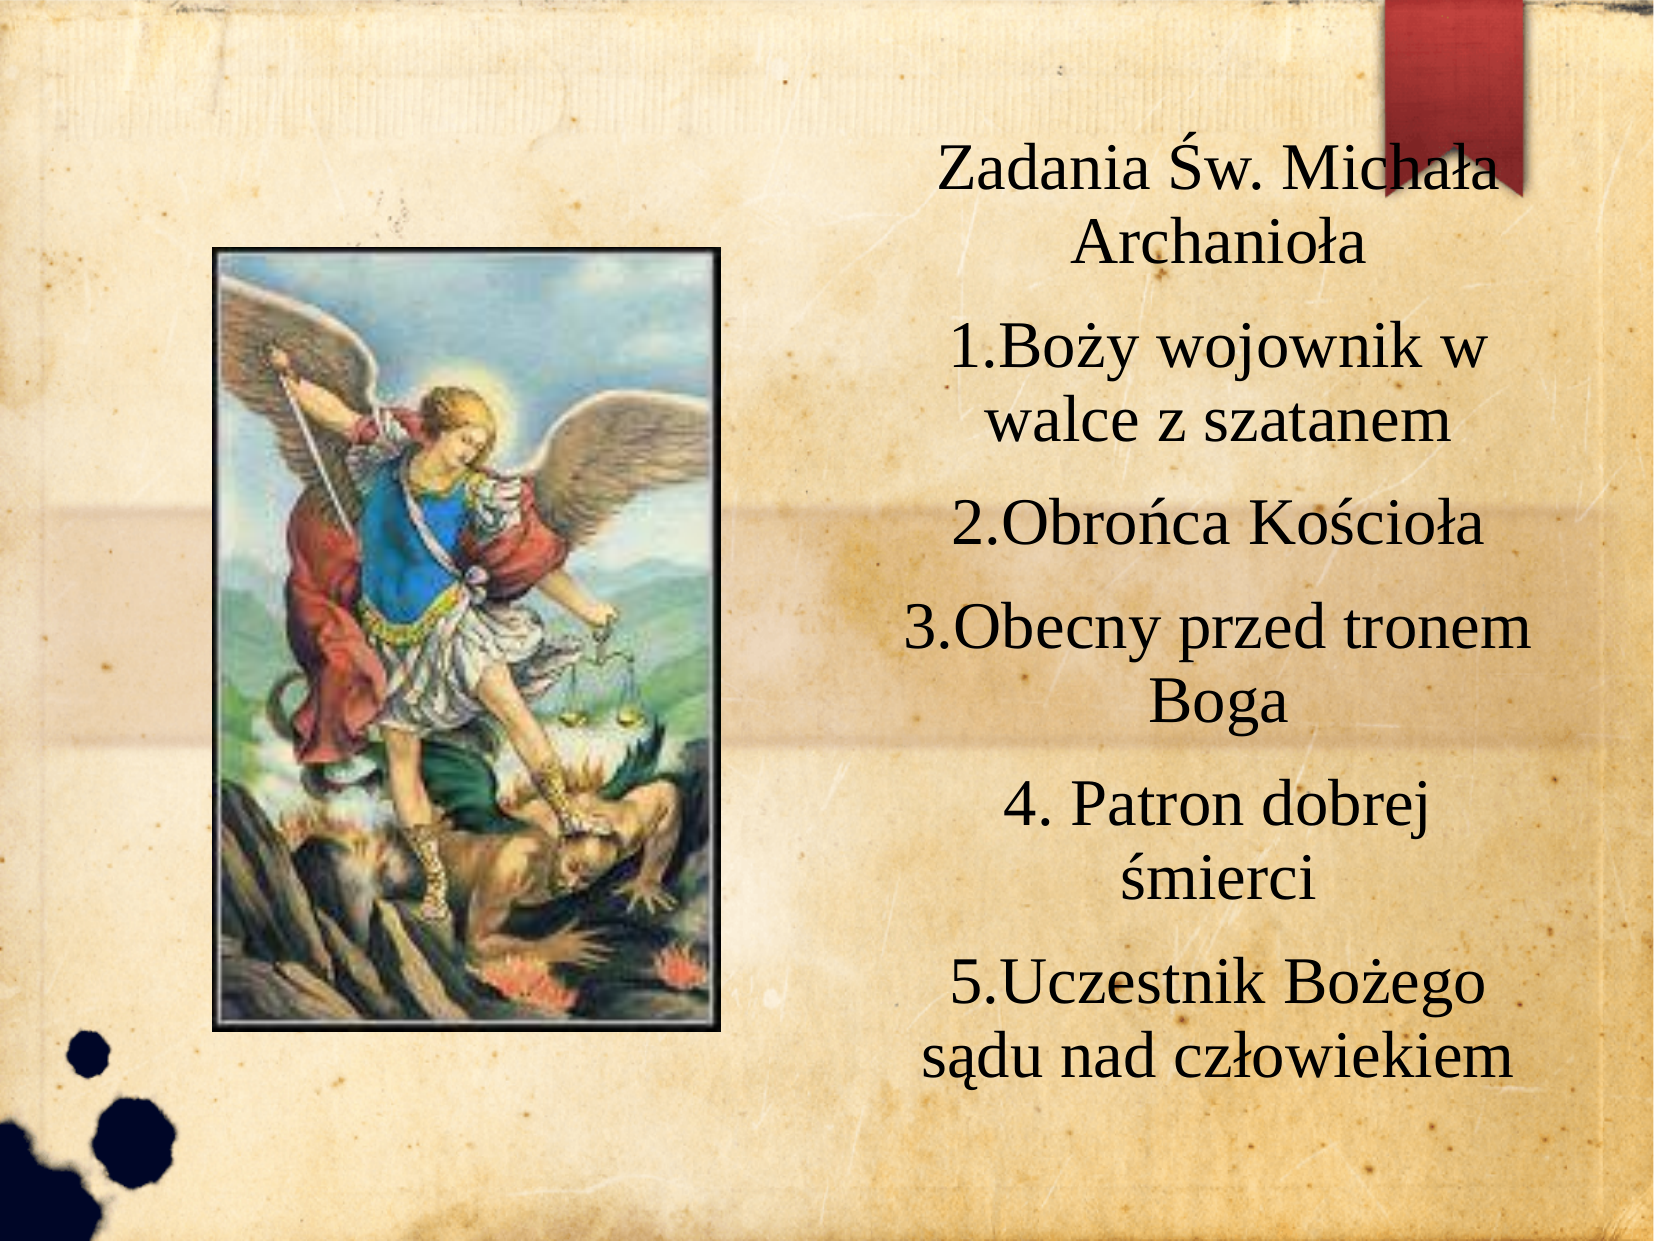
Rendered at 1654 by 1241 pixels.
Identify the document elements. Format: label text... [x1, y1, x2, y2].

picture [0, 0, 1654, 1241]
list Zadania Św. Michała Archanioła 1.Boży wojownik w walce z szatanem 2.Obrońca Kościoła 3.Obecny przed tronem Boga 4. Patron dobrej śmierci 5.Uczestnik Bożego sądu nad człowiekiem [828, 129, 1539, 1111]
